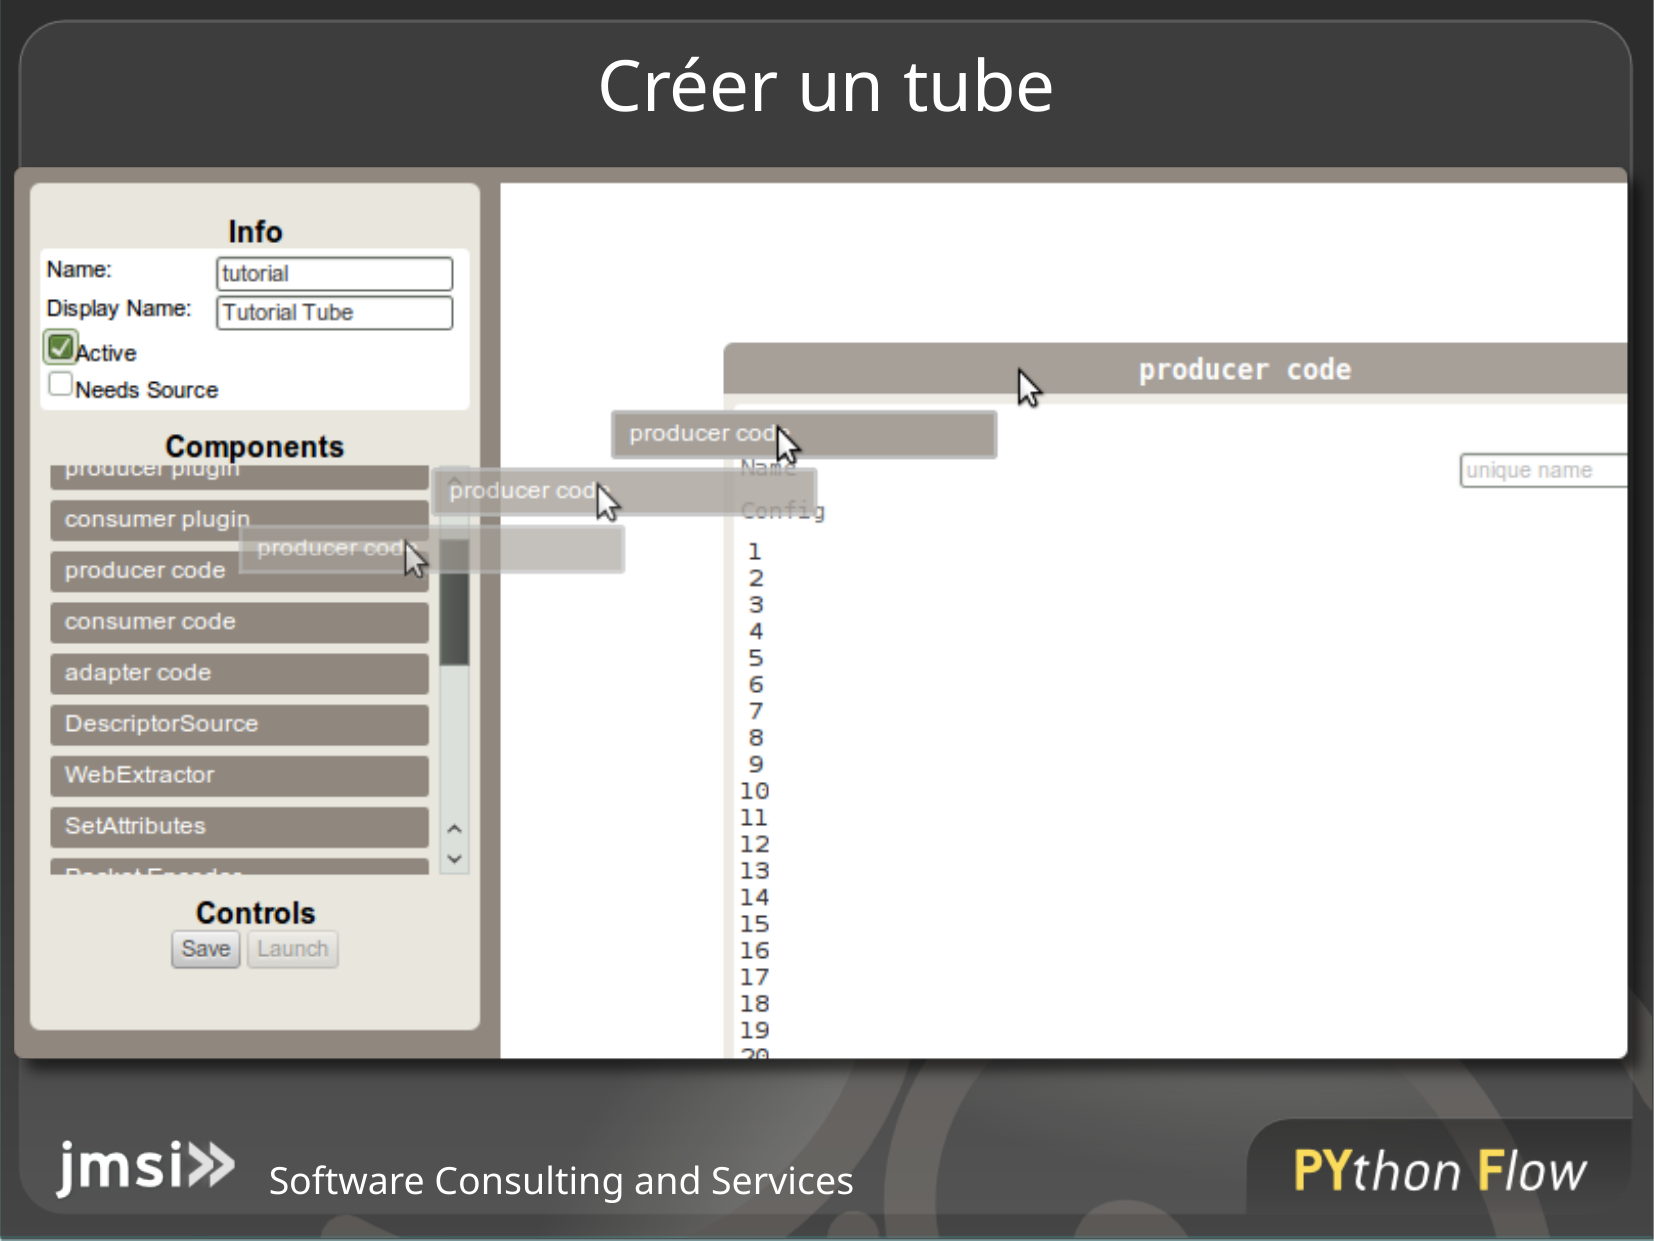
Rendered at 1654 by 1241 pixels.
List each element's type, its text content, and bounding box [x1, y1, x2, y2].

title Créer un tube [82, 44, 1571, 124]
picture [0, 0, 1654, 1241]
